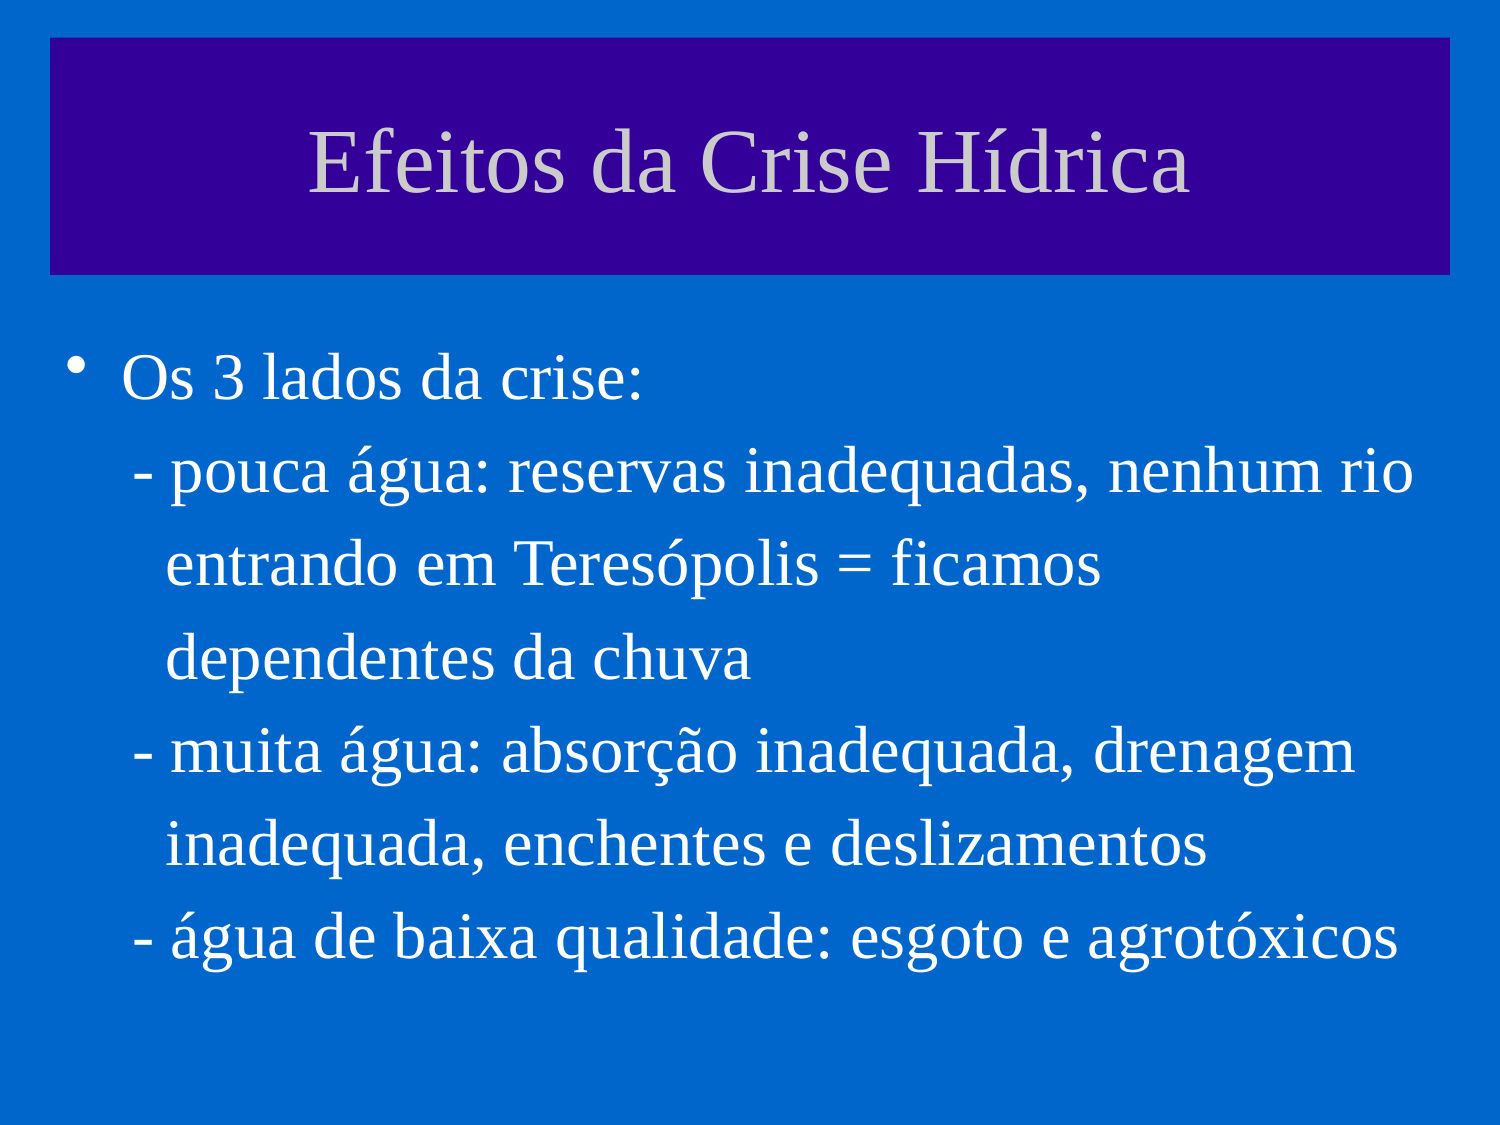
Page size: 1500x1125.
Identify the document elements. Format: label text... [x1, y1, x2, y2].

list Os 3 lados da crise: - pouca água: reservas inadequadas, nenhum rio entrando em Teresópolis = ficamos dependentes da chuva - muita água: absorção inadequada, drenagem inadequada, enchentes e deslizamentos - água de baixa qualidade: esgoto e agrotóxicos [50, 324, 1450, 1075]
title Efeitos da Crise Hídrica [50, 37, 1450, 275]
